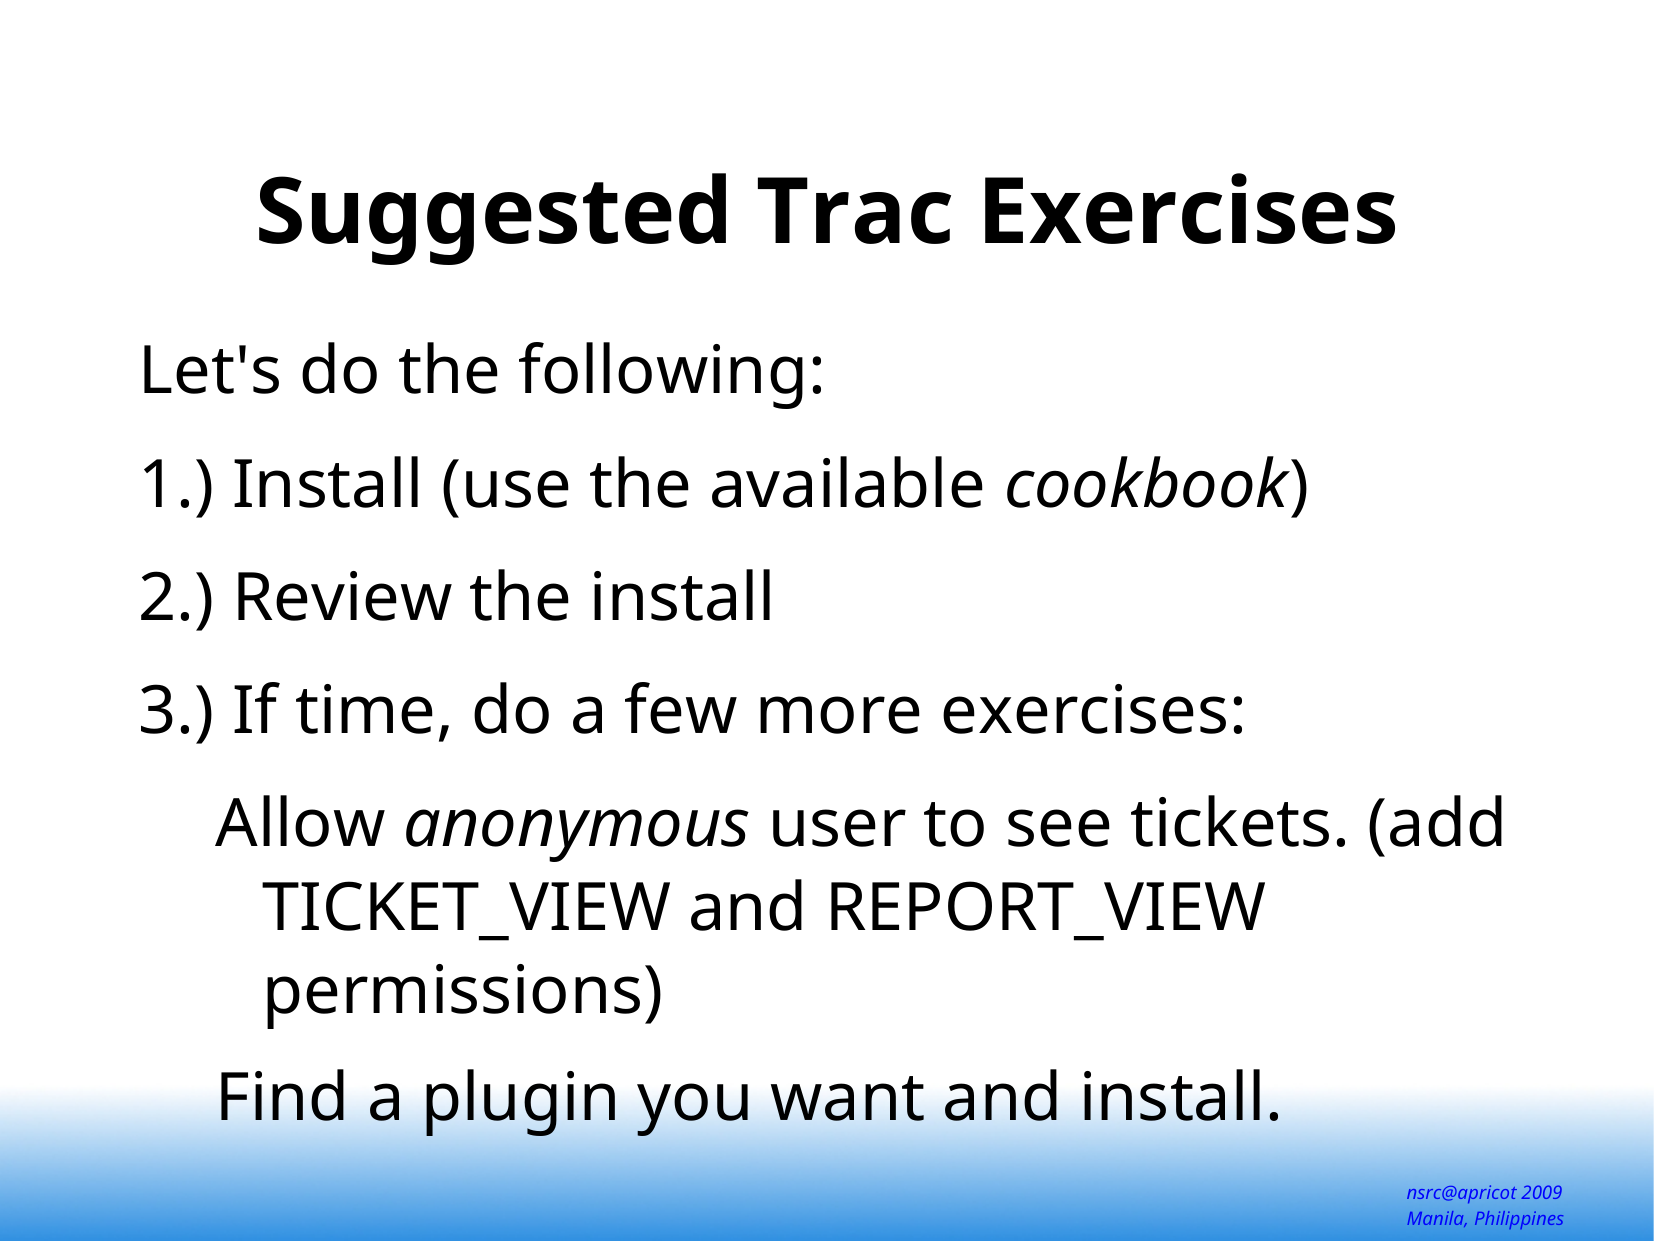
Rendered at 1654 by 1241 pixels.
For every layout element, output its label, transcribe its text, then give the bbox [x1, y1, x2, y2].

list Let's do the following: 1.) Install (use the available cookbook) 2.) Review the install 3.) If time, do a few more exercises: Allow anonymous user to see tickets. (add TICKET_VIEW and REPORT_VIEW permissions) Find a plugin you want and install. [121, 327, 1559, 1117]
picture [0, 1083, 1654, 1241]
title Suggested Trac Exercises [121, 102, 1534, 311]
